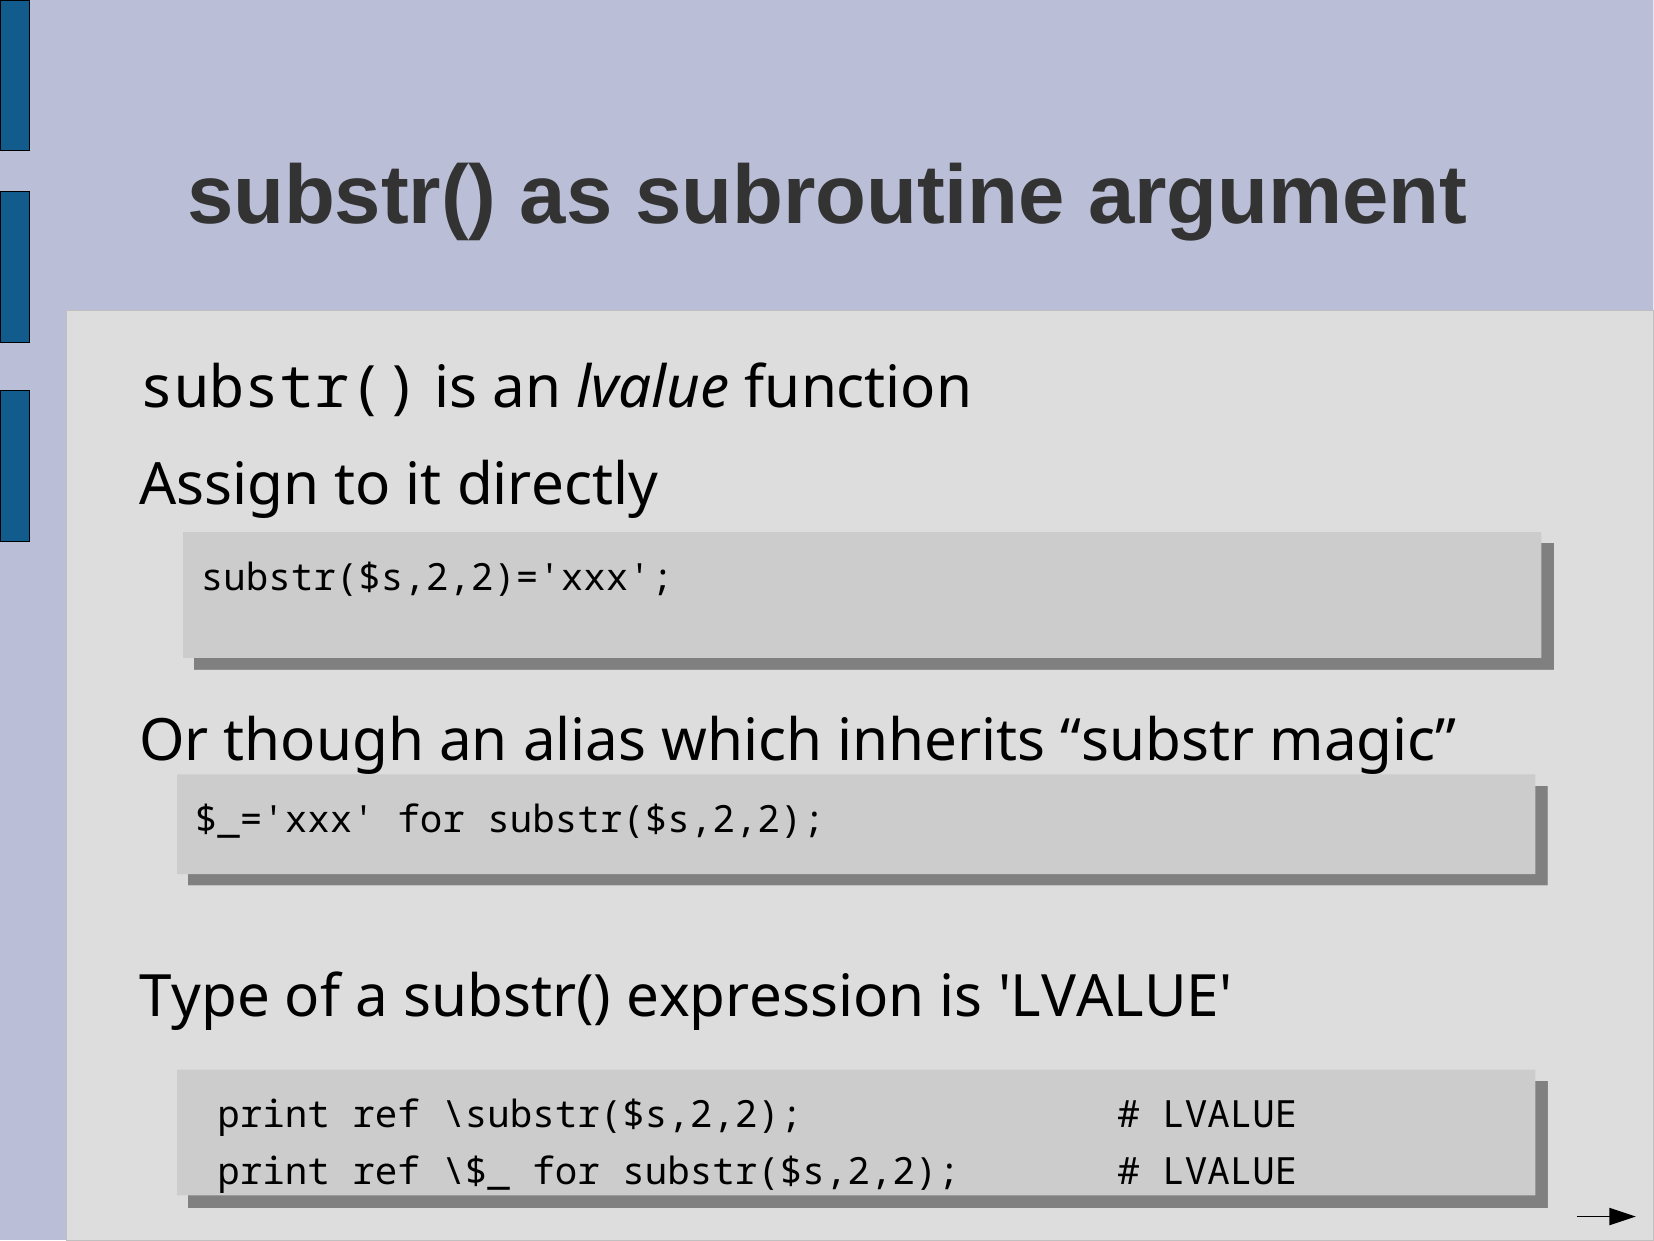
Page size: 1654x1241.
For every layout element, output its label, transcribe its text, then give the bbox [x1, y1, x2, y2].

title substr() as subroutine argument [121, 91, 1534, 299]
text_box substr($s,2,2)='xxx'; [183, 532, 1542, 631]
text_box $_='xxx' for substr($s,2,2); [177, 774, 1536, 875]
list substr() is an lvalue function Assign to it directly Or though an alias which inherits “substr magic” Type of a substr() expression is 'LVALUE' [121, 344, 1534, 1127]
text_box print ref \substr($s,2,2); # LVALUE print ref \$_ for substr($s,2,2); # LVALUE [177, 1069, 1536, 1170]
